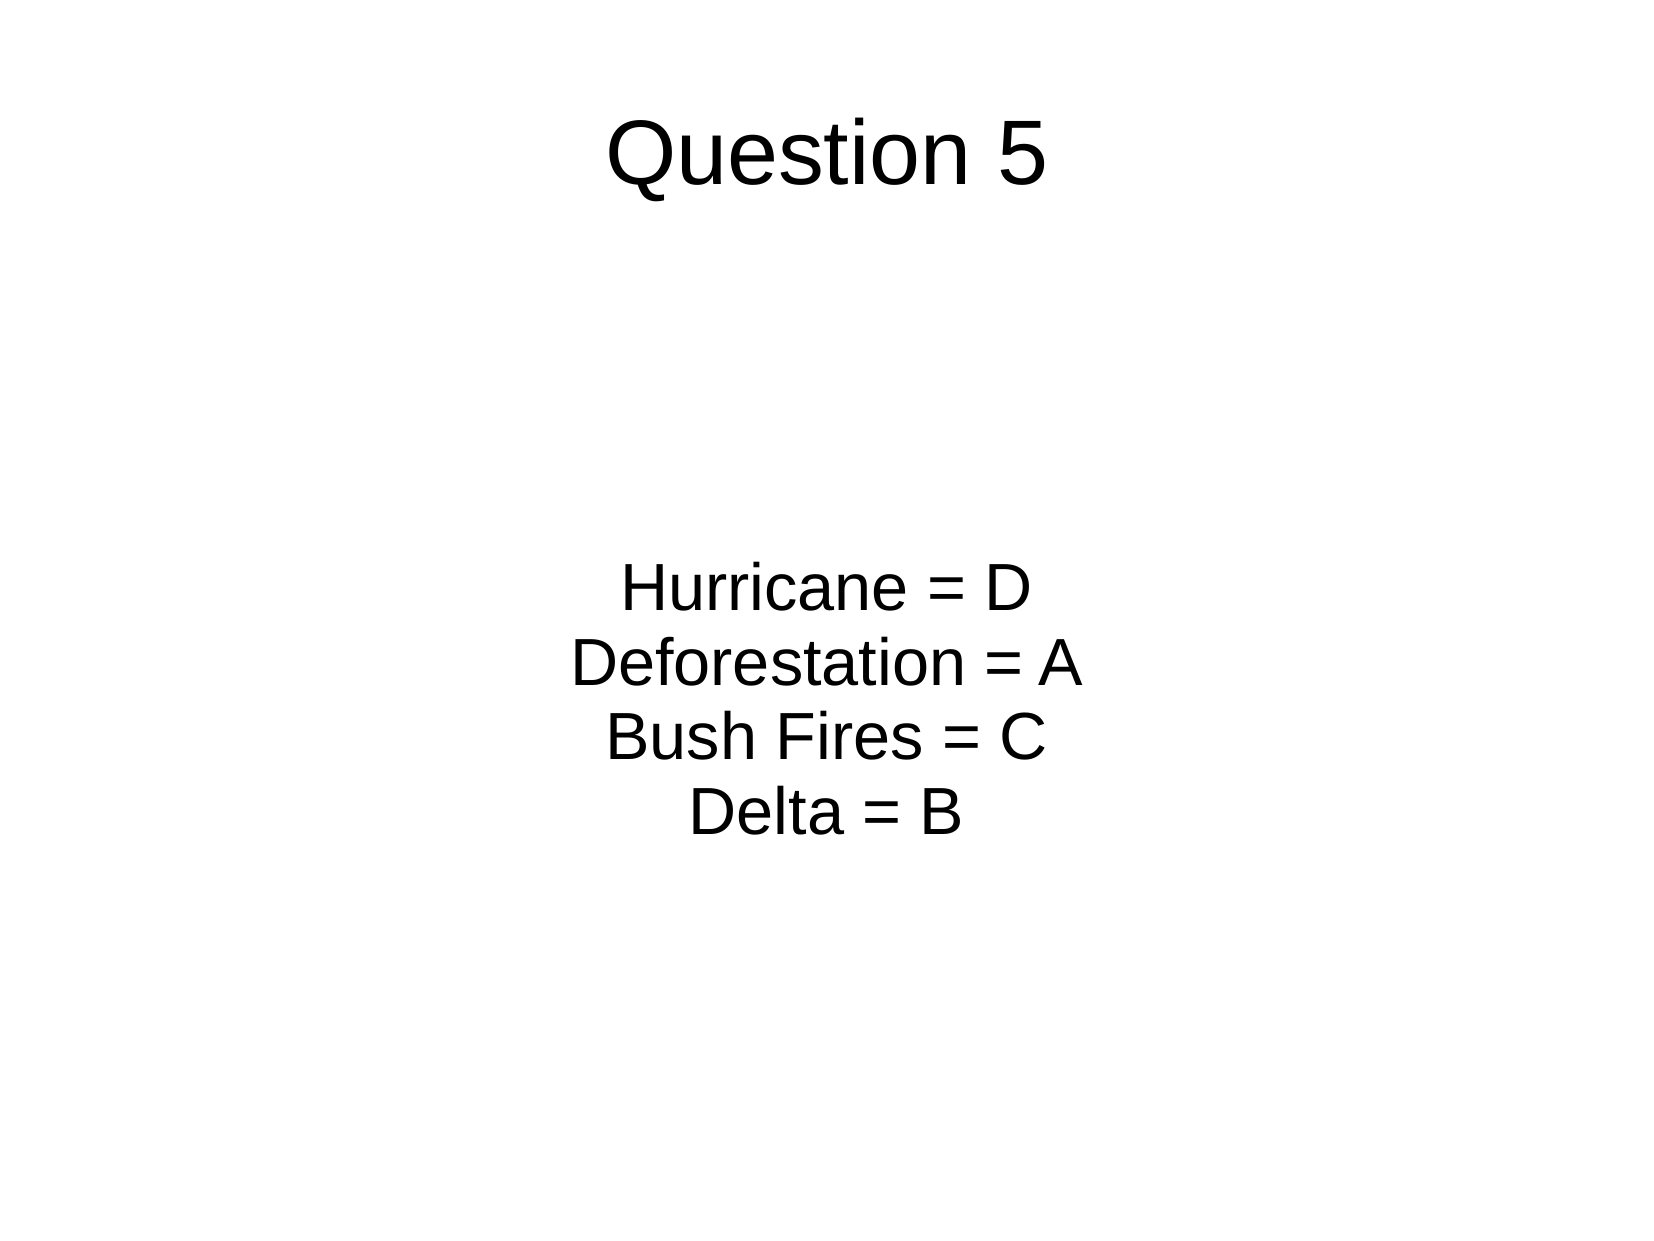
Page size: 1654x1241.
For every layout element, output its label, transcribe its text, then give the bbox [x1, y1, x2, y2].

subtitle Hurricane = D Deforestation = A Bush Fires = C Delta = B [82, 297, 1571, 1102]
title Question 5 [82, 56, 1571, 250]
